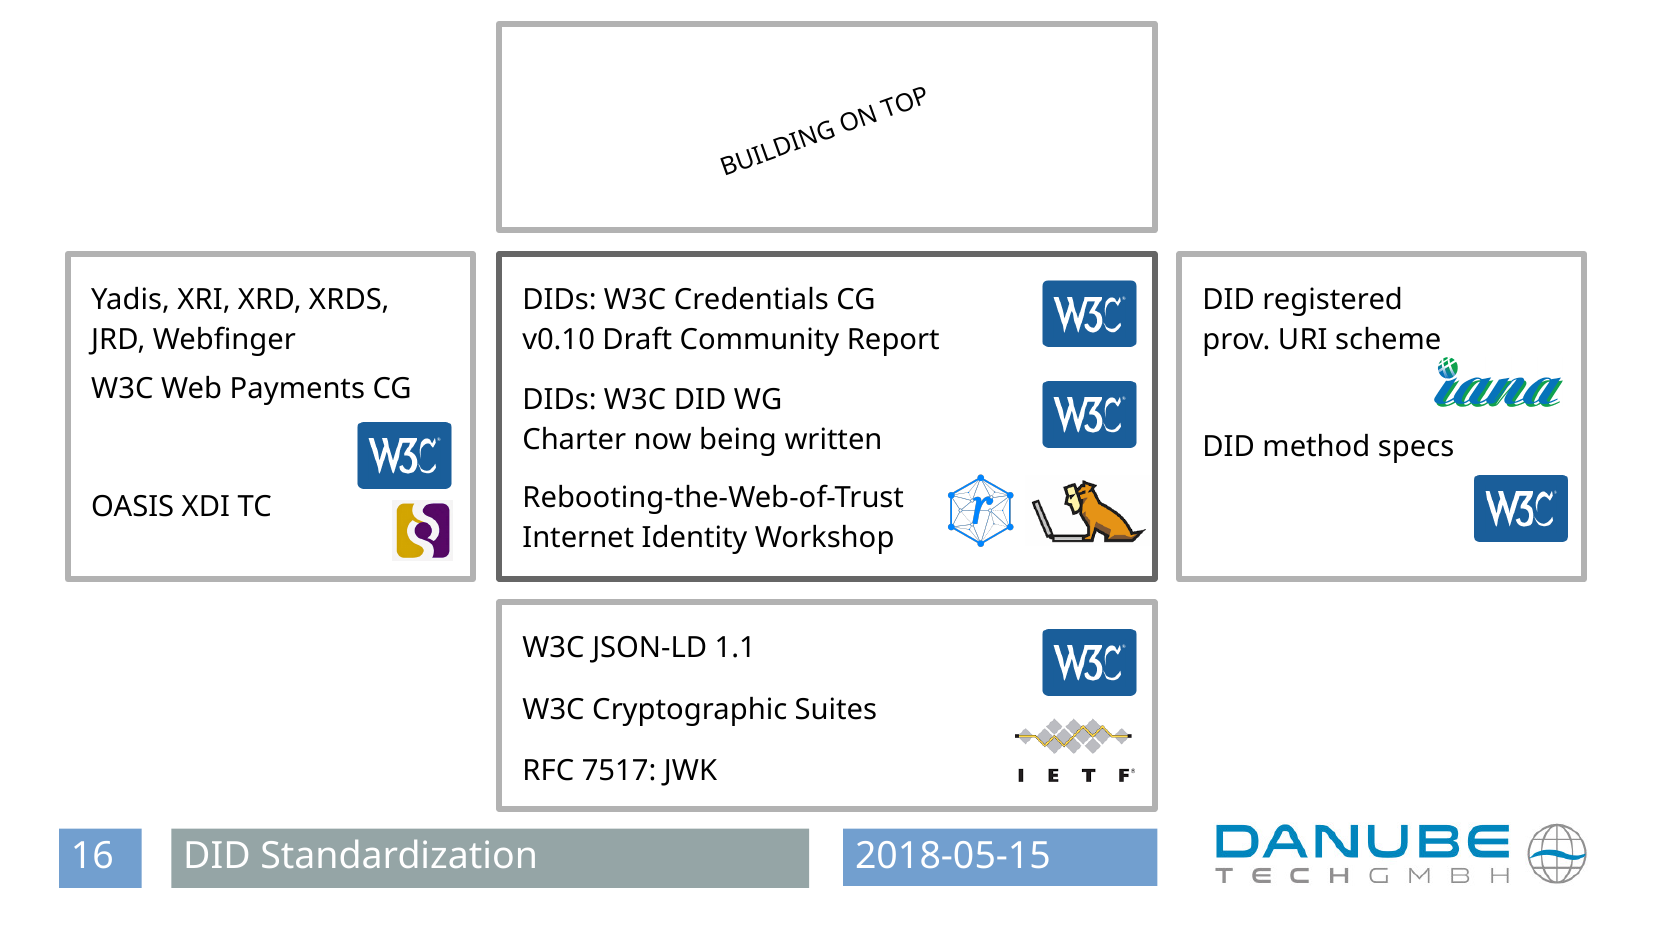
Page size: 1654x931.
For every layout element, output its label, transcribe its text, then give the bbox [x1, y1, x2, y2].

picture [1206, 814, 1595, 892]
picture [944, 472, 1016, 549]
text_box DID method specs [1187, 418, 1486, 468]
picture [1015, 718, 1135, 782]
picture [1032, 618, 1147, 704]
text_box DIDs: W3C DID WG Charter now being written [507, 371, 922, 455]
text_box RFC 7517: JWK [507, 741, 754, 792]
picture [1032, 370, 1147, 456]
text_box W3C JSON-LD 1.1 [507, 619, 792, 669]
text_box OASIS XDI TC [76, 477, 461, 561]
text_box DID registered prov. URI scheme [1187, 270, 1473, 355]
picture [1463, 464, 1579, 550]
picture [347, 411, 462, 497]
text_box W3C Web Payments CG [76, 359, 461, 443]
picture [1032, 270, 1147, 355]
text_box BUILDING ON TOP [698, 63, 954, 191]
text_box Yadis, XRI, XRD, XRDS, JRD, Webfinger [76, 270, 438, 355]
text_box DIDs: W3C Credentials CG v0.10 Draft Community Report [507, 270, 988, 355]
text_box W3C Cryptographic Suites [507, 680, 922, 730]
text_box Rebooting-the-Web-of-Trust Internet Identity Workshop [507, 468, 934, 553]
picture [1434, 357, 1563, 407]
picture [1025, 475, 1152, 547]
